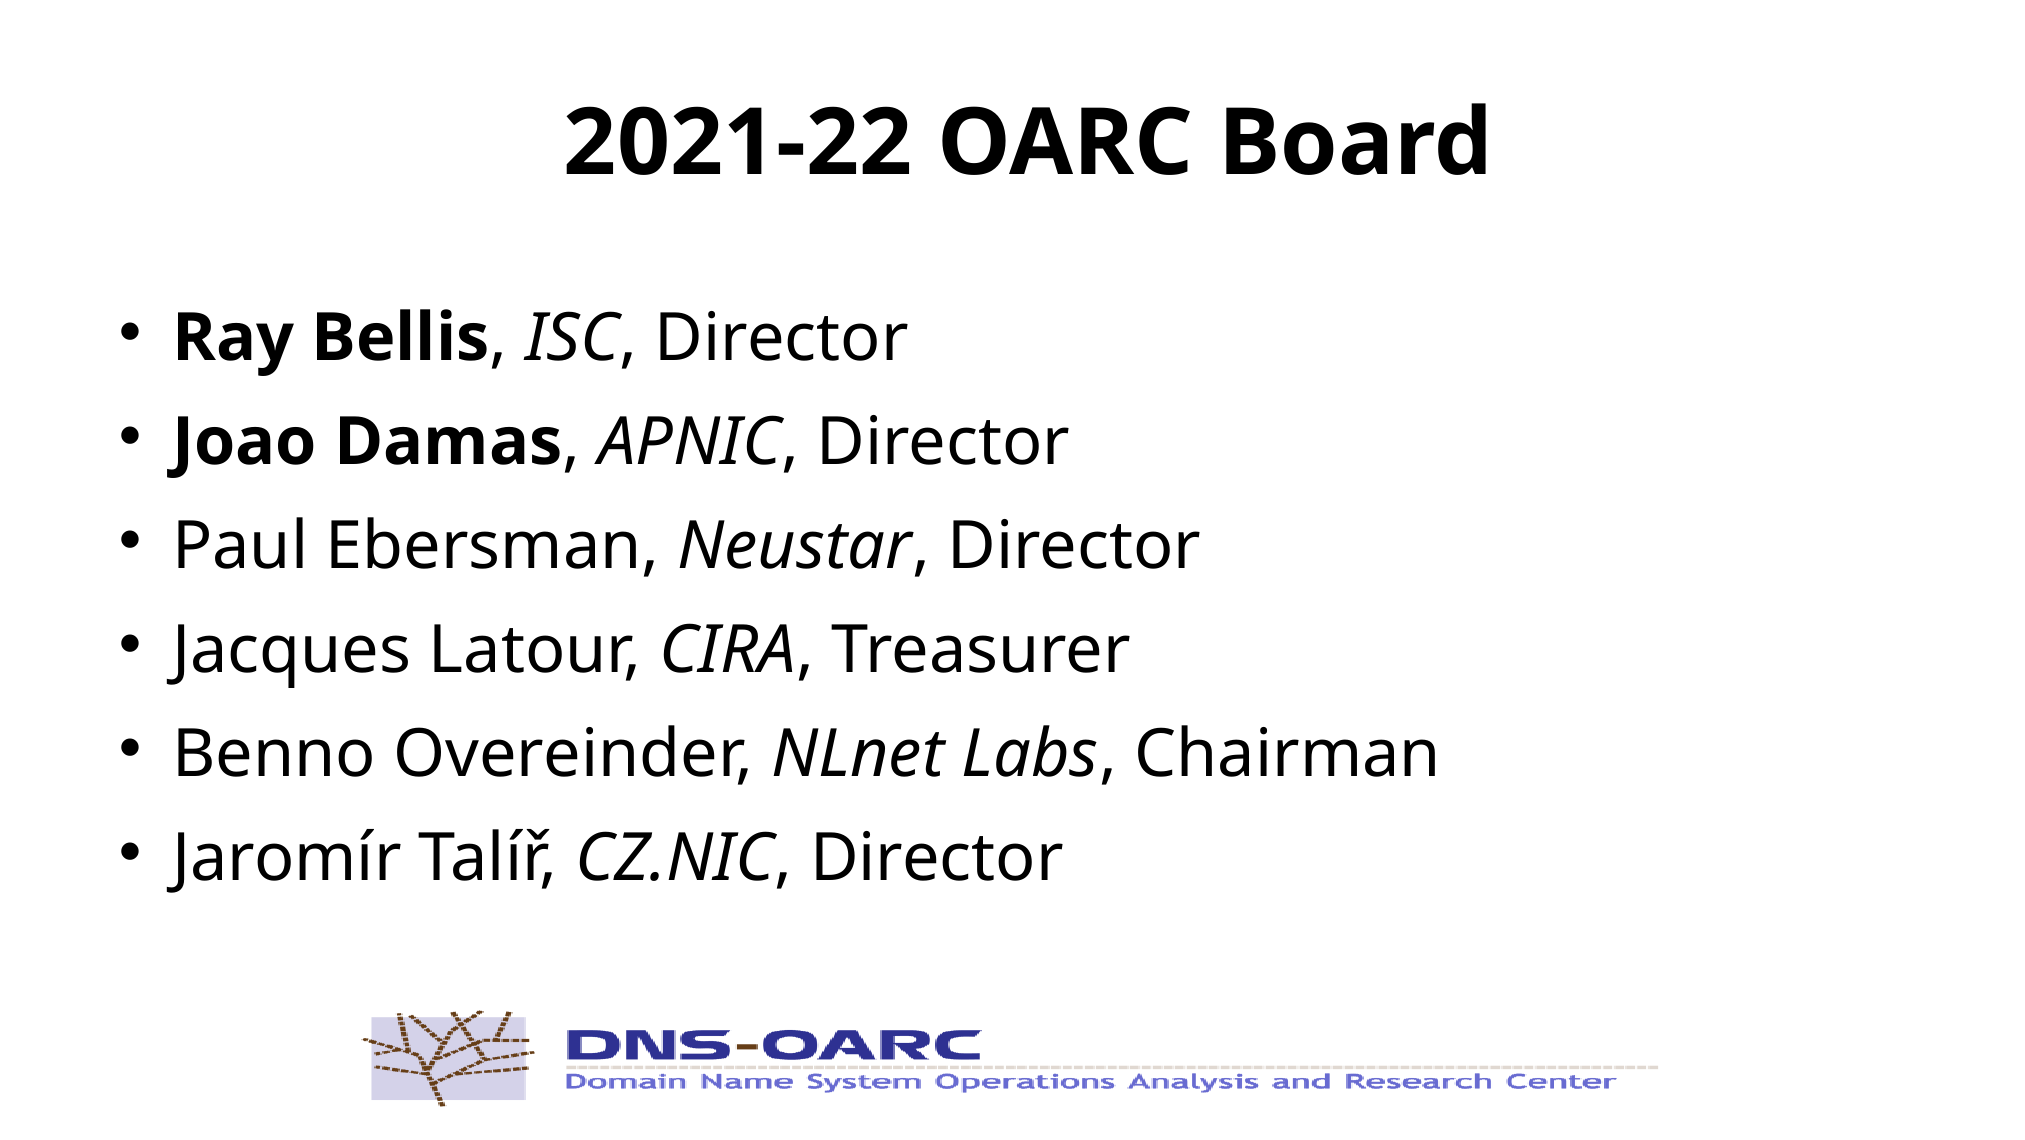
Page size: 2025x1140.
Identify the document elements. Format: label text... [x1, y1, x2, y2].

picture [289, 1004, 1700, 1113]
title 2021-22 OARC Board [101, 45, 1924, 236]
list Ray Bellis, ISC, Director Joao Damas, APNIC, Director Paul Ebersman, Neustar, Director Jacques Latour, CIRA, Treasurer Benno Overeinder, NLnet Labs, Chairman Jaromír Talíř, CZ.NIC, Director [101, 296, 1924, 971]
